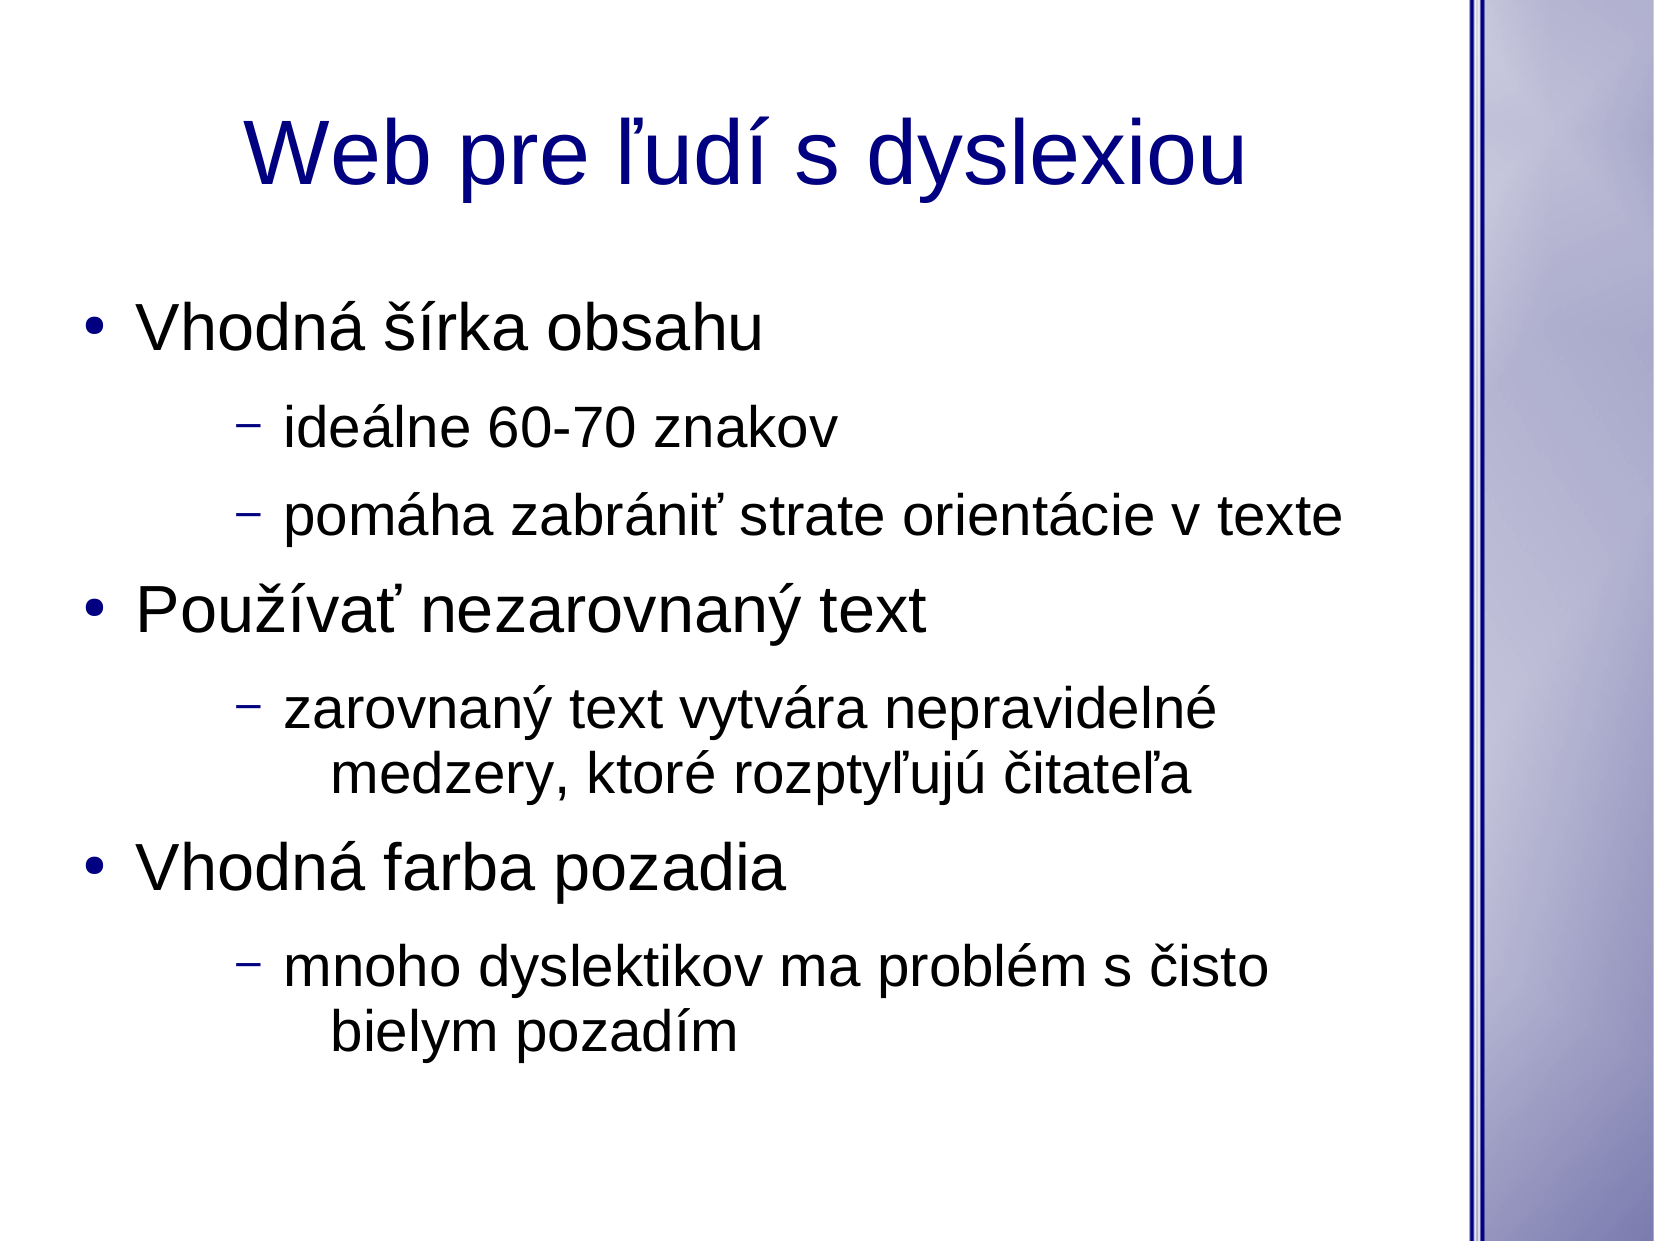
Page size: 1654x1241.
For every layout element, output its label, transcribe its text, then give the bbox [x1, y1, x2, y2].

title Web pre ľudí s dyslexiou [47, 56, 1447, 250]
picture [0, 0, 1654, 1241]
list Vhodná šírka obsahu ideálne 60-70 znakov pomáha zabrániť strate orientácie v texte Používať nezarovnaný text zarovnaný text vytvára nepravidelné medzery, ktoré rozptyľujú čitateľa Vhodná farba pozadia mnoho dyslektikov ma problém s čisto bielym pozadím [47, 290, 1447, 1094]
